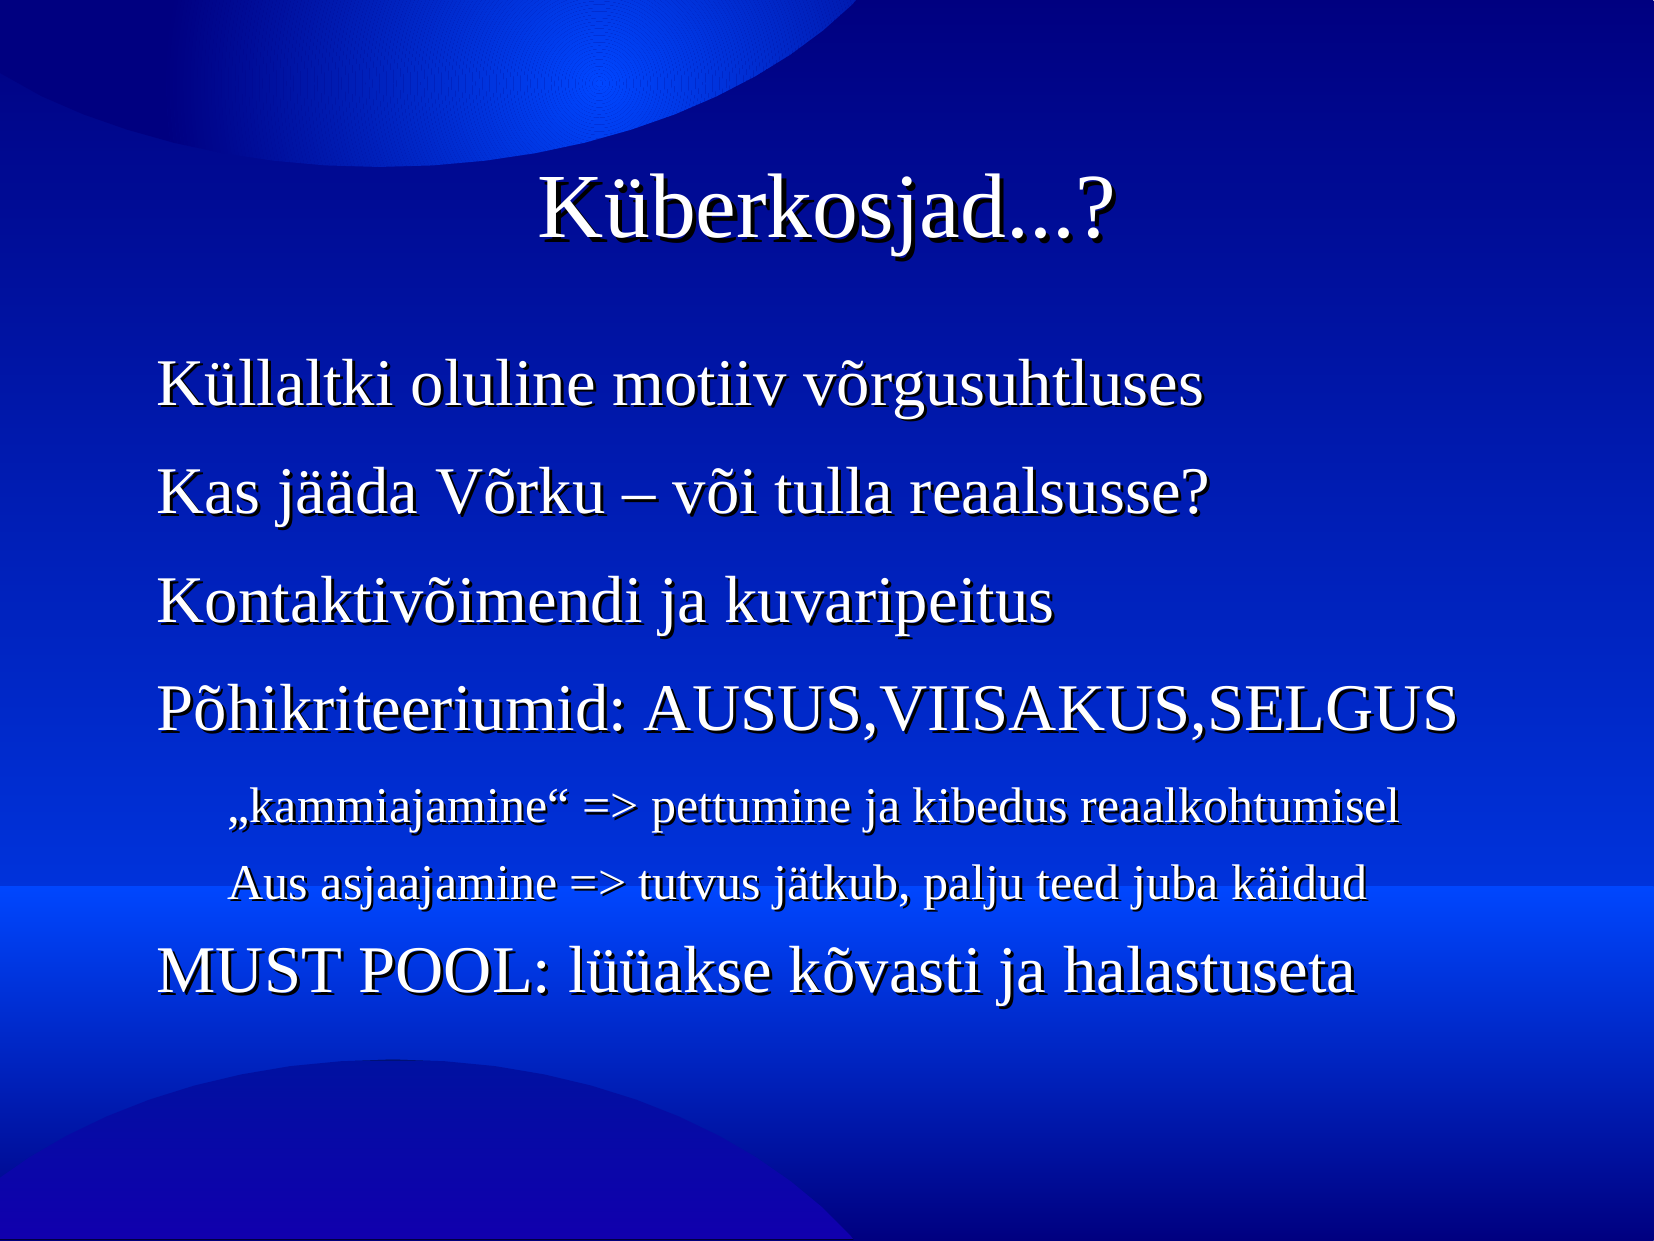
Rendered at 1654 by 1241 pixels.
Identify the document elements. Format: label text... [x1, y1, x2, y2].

title Küberkosjad...? [121, 102, 1534, 311]
list Küllaltki oluline motiiv võrgusuhtluses Kas jääda Võrku – või tulla reaalsusse? Kontaktivõimendi ja kuvaripeitus Põhikriteeriumid: AUSUS,VIISAKUS,SELGUS „kammiajamine“ => pettumine ja kibedus reaalkohtumisel Aus asjaajamine => tutvus jätkub, palju teed juba käidud MUST POOL: lüüakse kõvasti ja halastuseta [121, 344, 1534, 1127]
